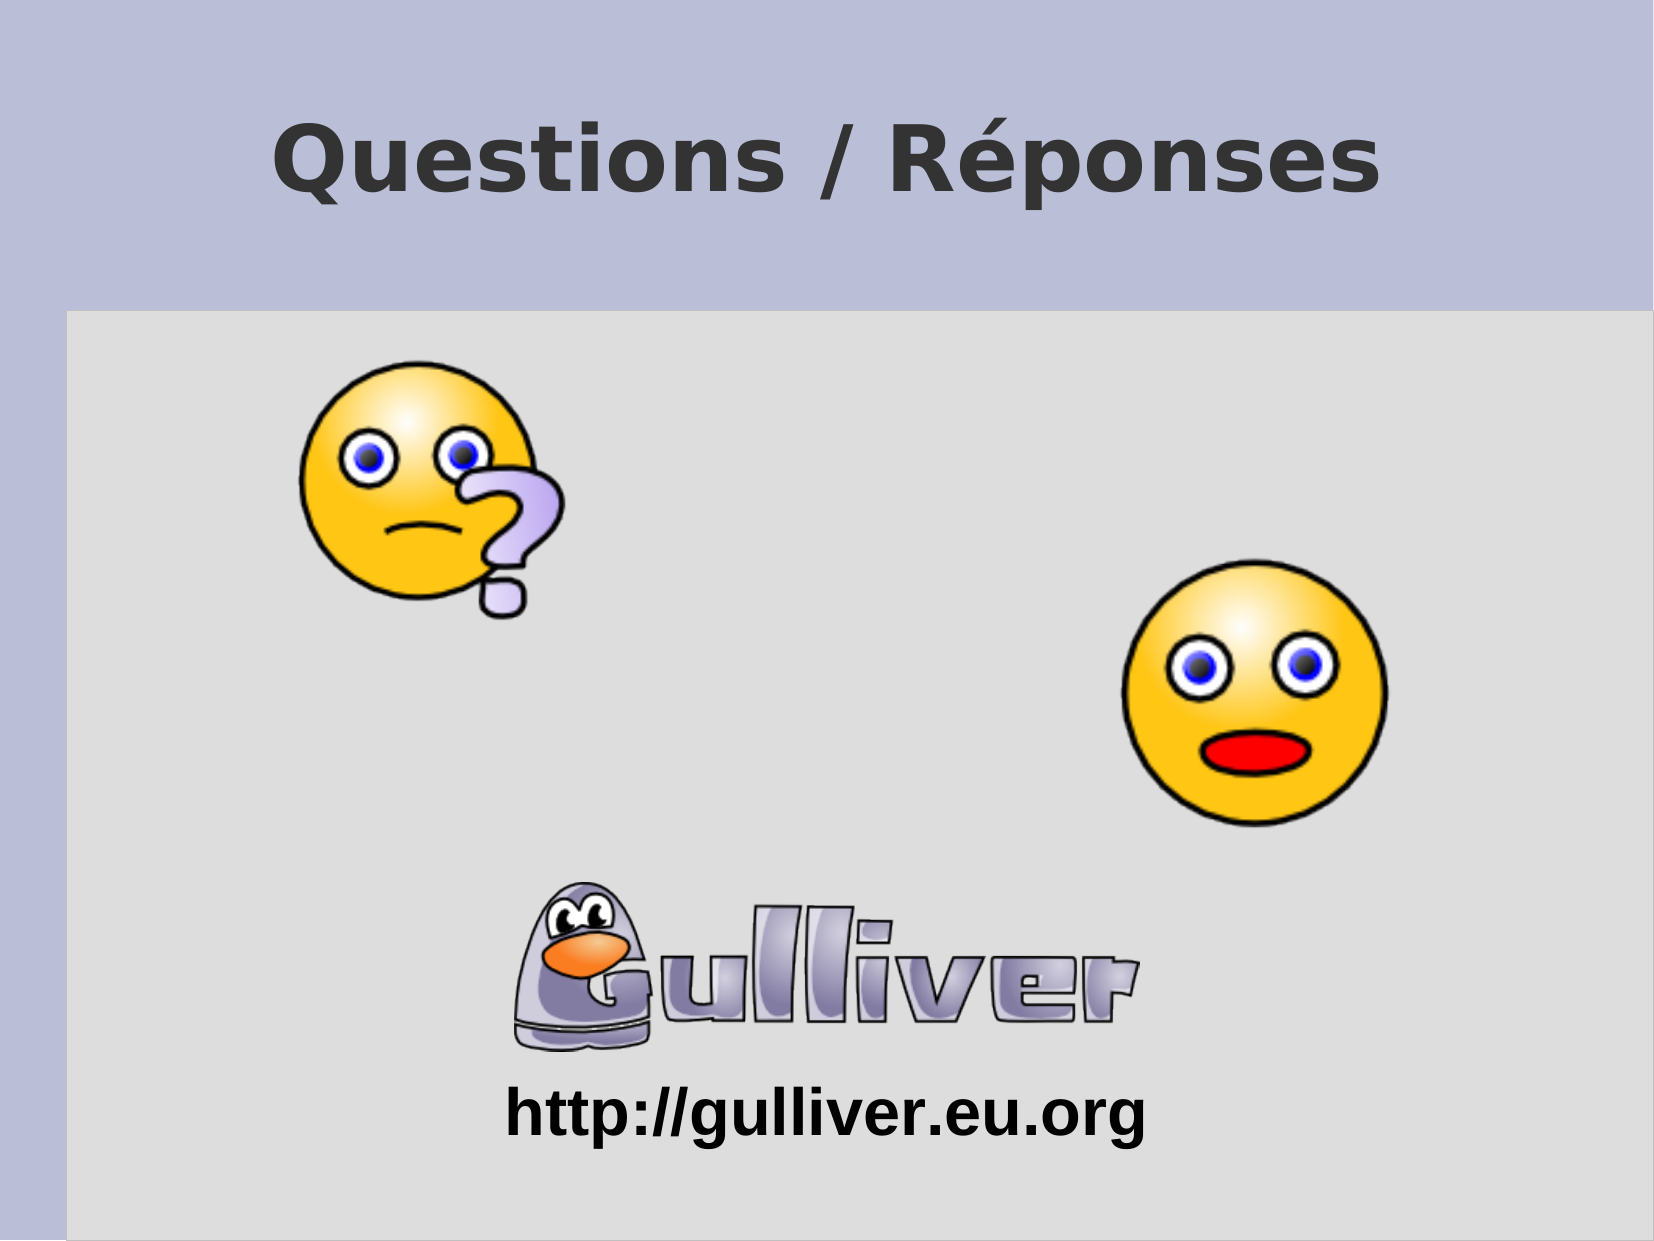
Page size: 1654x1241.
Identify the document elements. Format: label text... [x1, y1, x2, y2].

picture [514, 519, 1447, 1052]
text_box http://gulliver.eu.org [295, 1074, 1359, 1161]
title Questions / Réponses [121, 55, 1534, 263]
picture [236, 325, 590, 680]
